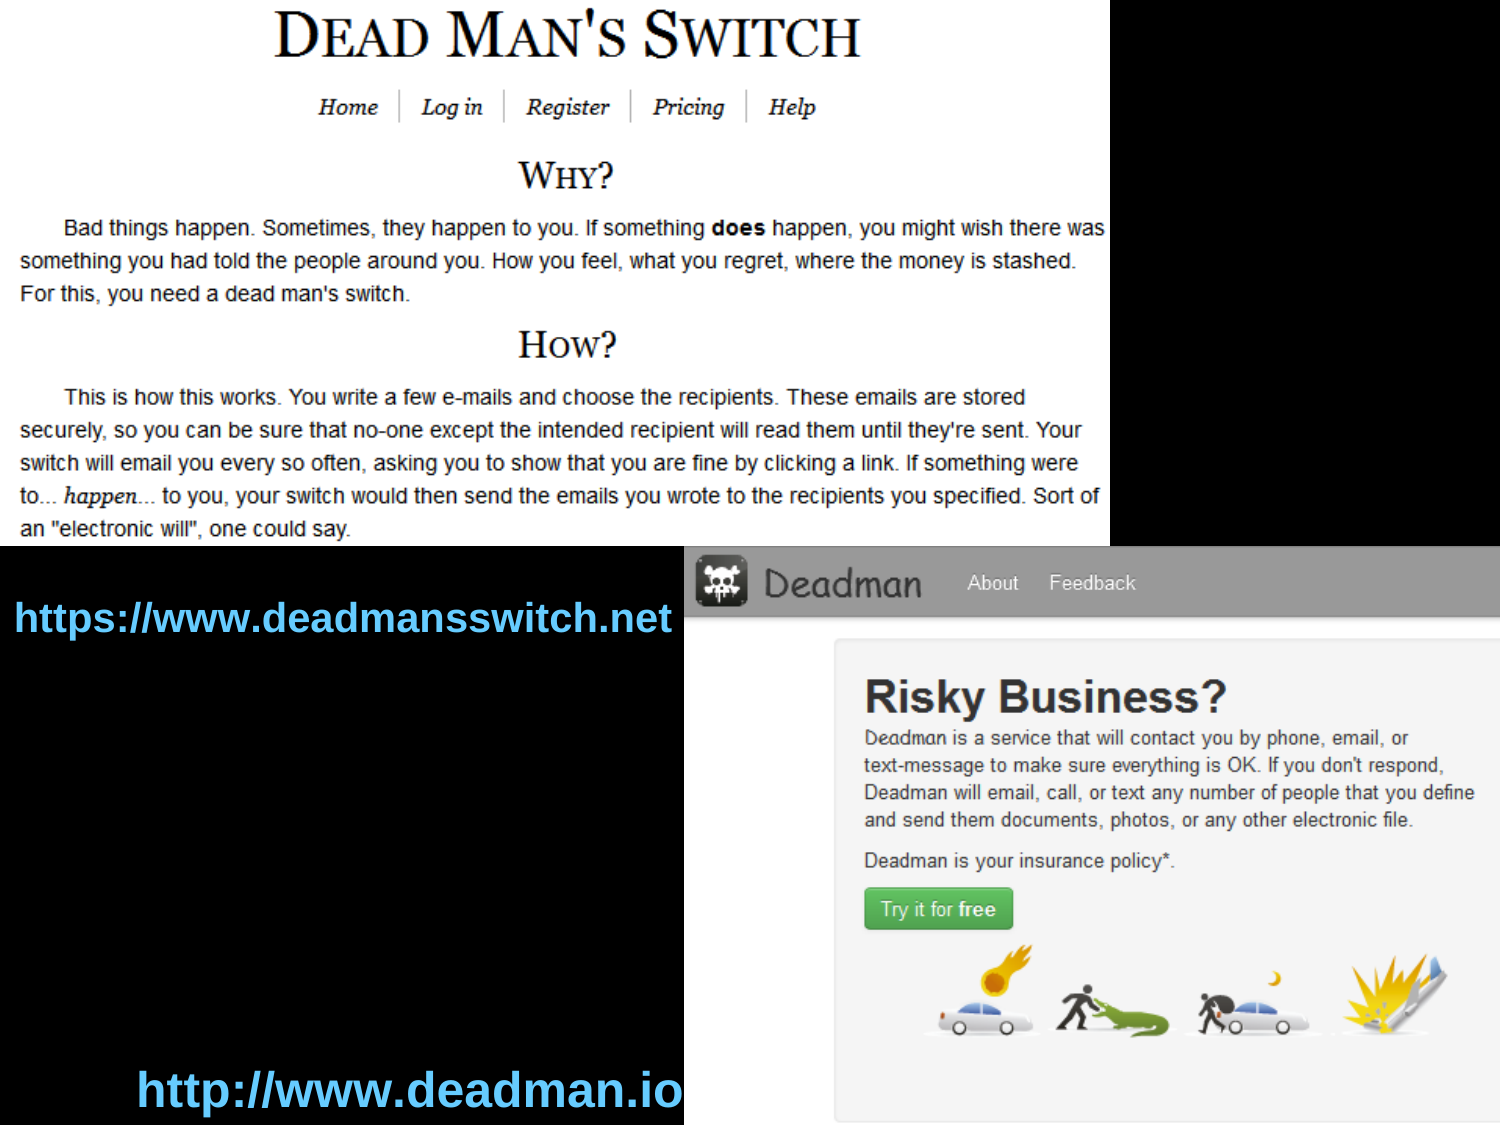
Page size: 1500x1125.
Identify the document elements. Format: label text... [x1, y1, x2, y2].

picture [0, 0, 1500, 1125]
text_box http://www.deadman.io [121, 1049, 714, 1125]
text_box https://www.deadmansswitch.net [0, 574, 702, 651]
